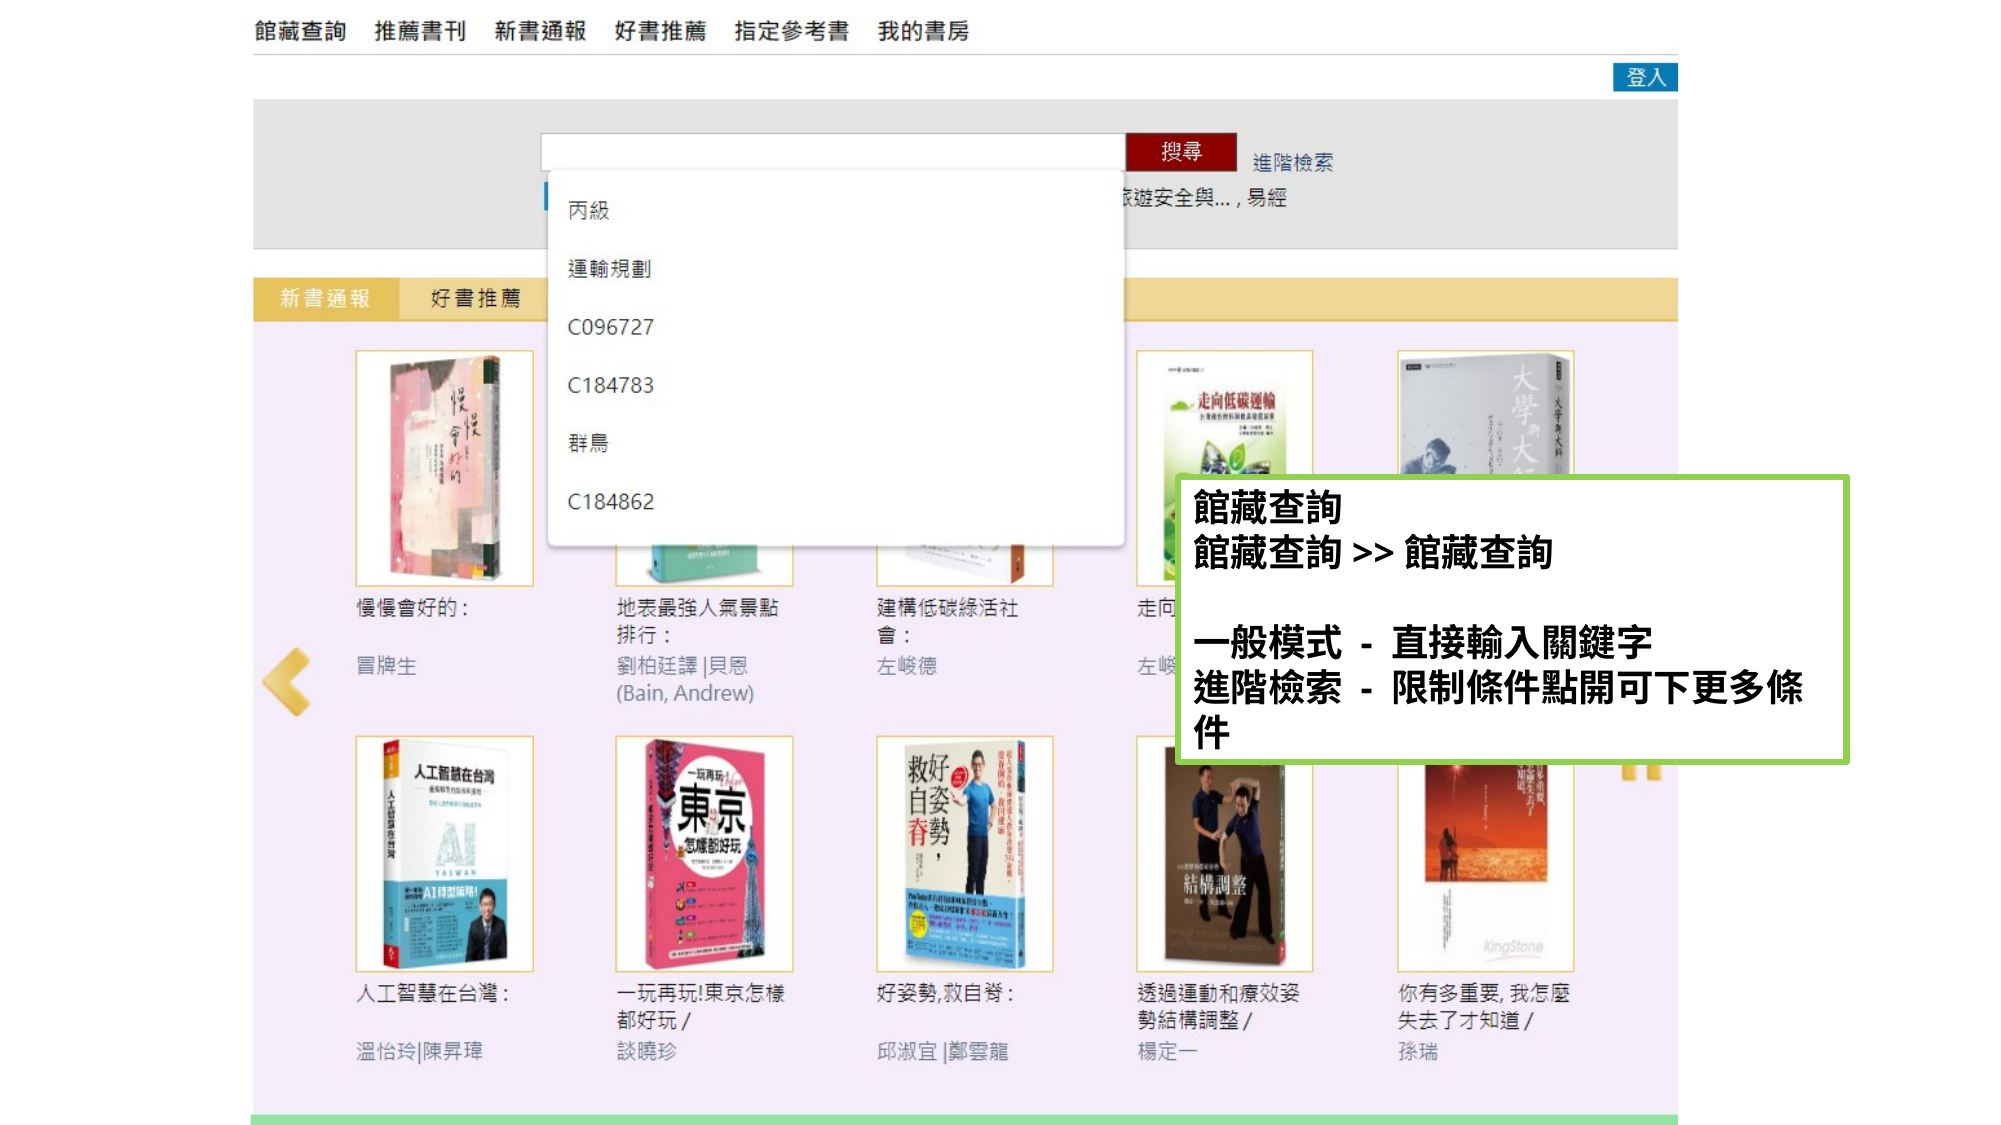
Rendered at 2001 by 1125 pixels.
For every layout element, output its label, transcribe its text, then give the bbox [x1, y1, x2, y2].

picture [250, 17, 1679, 1125]
text_box 館藏查詢 館藏查詢>>館藏查詢 一般模式 - 直接輸入關鍵字 進階檢索 - 限制條件點開可下更多條件 [1178, 476, 1847, 720]
